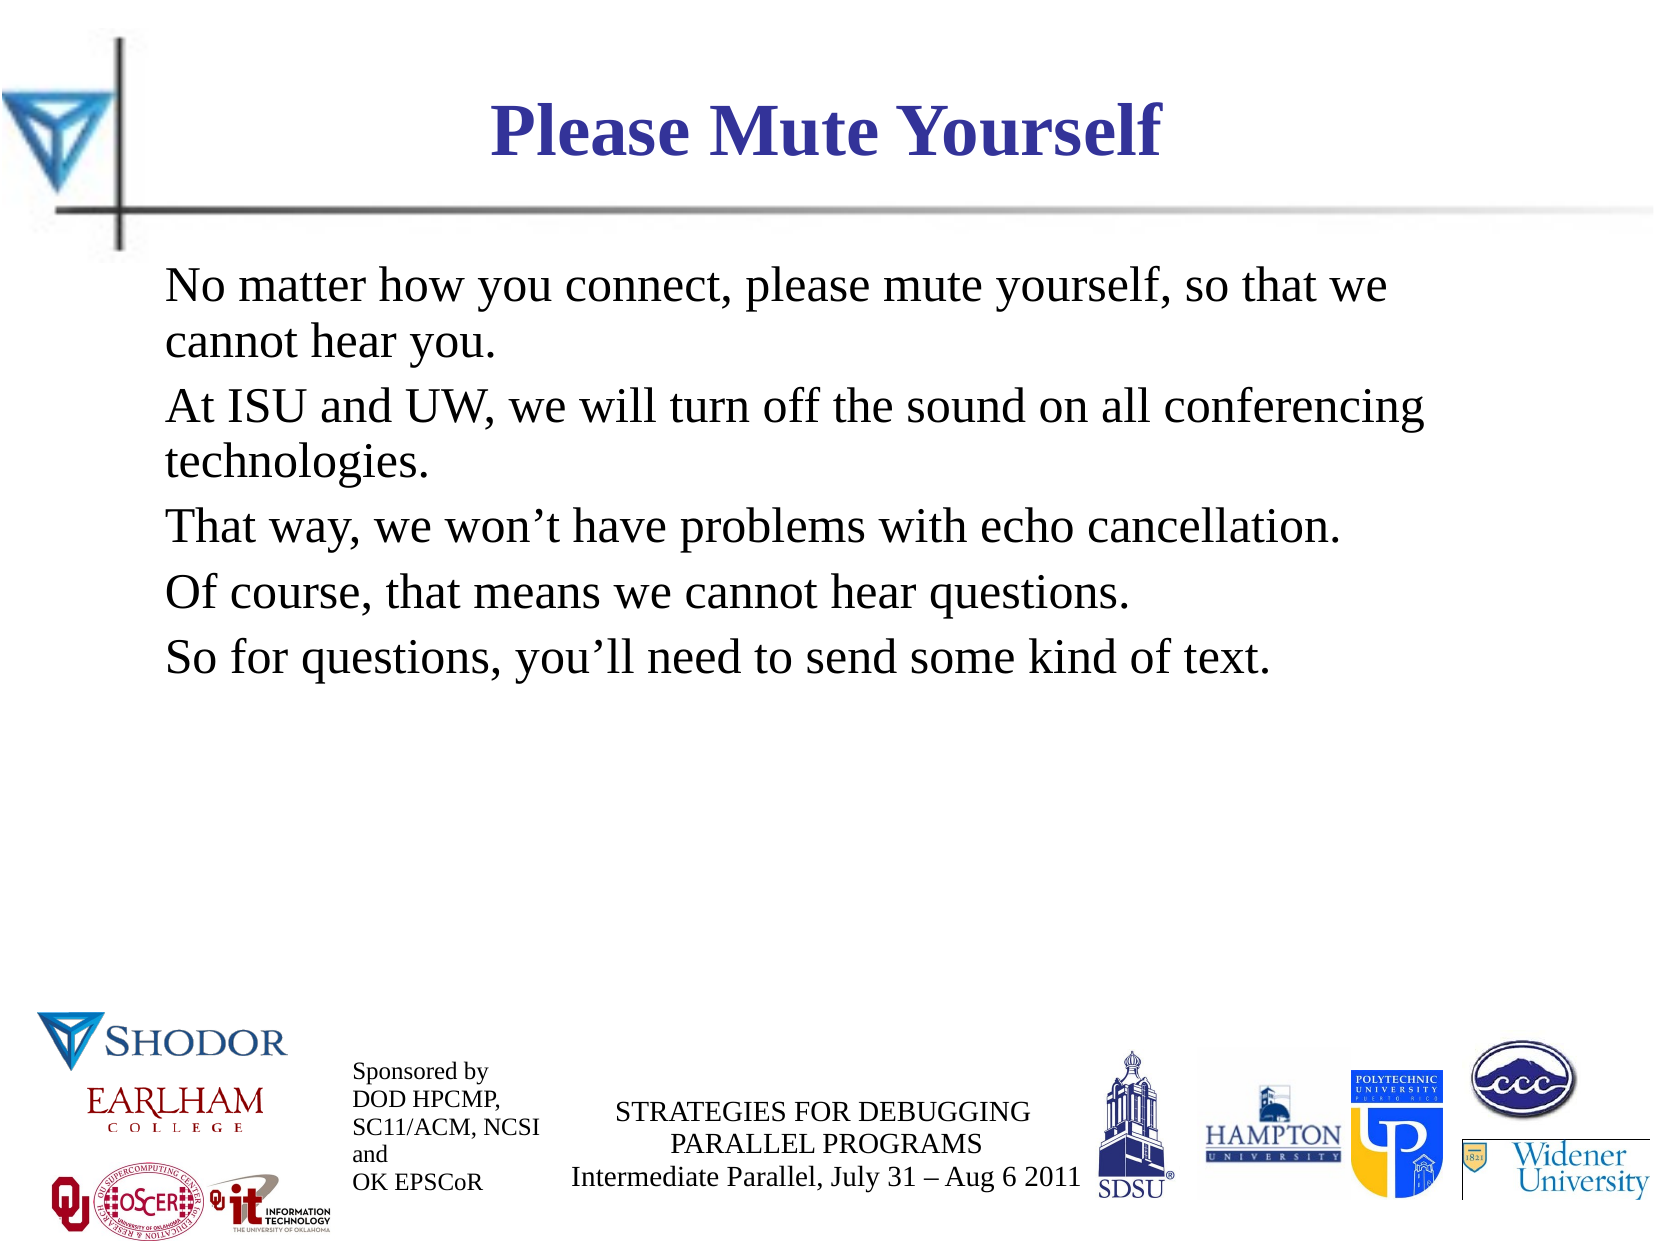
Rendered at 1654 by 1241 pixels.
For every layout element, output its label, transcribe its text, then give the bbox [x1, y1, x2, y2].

picture [37, 1012, 288, 1071]
picture [75, 1025, 92, 1053]
picture [1087, 1049, 1188, 1088]
picture [50, 1201, 90, 1233]
text_box Sponsored by DOD HPCMP, SC11/ACM, NCSI and OK EPSCoR [337, 1050, 563, 1088]
title Please Mute Yourself [0, 75, 1654, 187]
picture [1462, 1030, 1581, 1088]
picture [1197, 1047, 1443, 1201]
picture [93, 1201, 338, 1241]
list No matter how you connect, please mute yourself, so that we cannot hear you. At ISU and UW, we will turn off the sound on all conferencing technologies. That way, we won’t have problems with echo cancellation. Of course, that means we cannot hear questions. So for questions, you’ll need to send some kind of text. [150, 250, 1450, 1013]
picture [2, 187, 1654, 263]
picture [2, 28, 1654, 75]
text_box STRATEGIES FOR DEBUGGING PARALLEL PROGRAMS Intermediate Parallel, July 31 – Aug 6 2011 [1351, 1088, 1654, 1201]
text_box STRATEGIES FOR DEBUGGING PARALLEL PROGRAMS Intermediate Parallel, July 31 – Aug 6 2011 [0, 1088, 1197, 1201]
